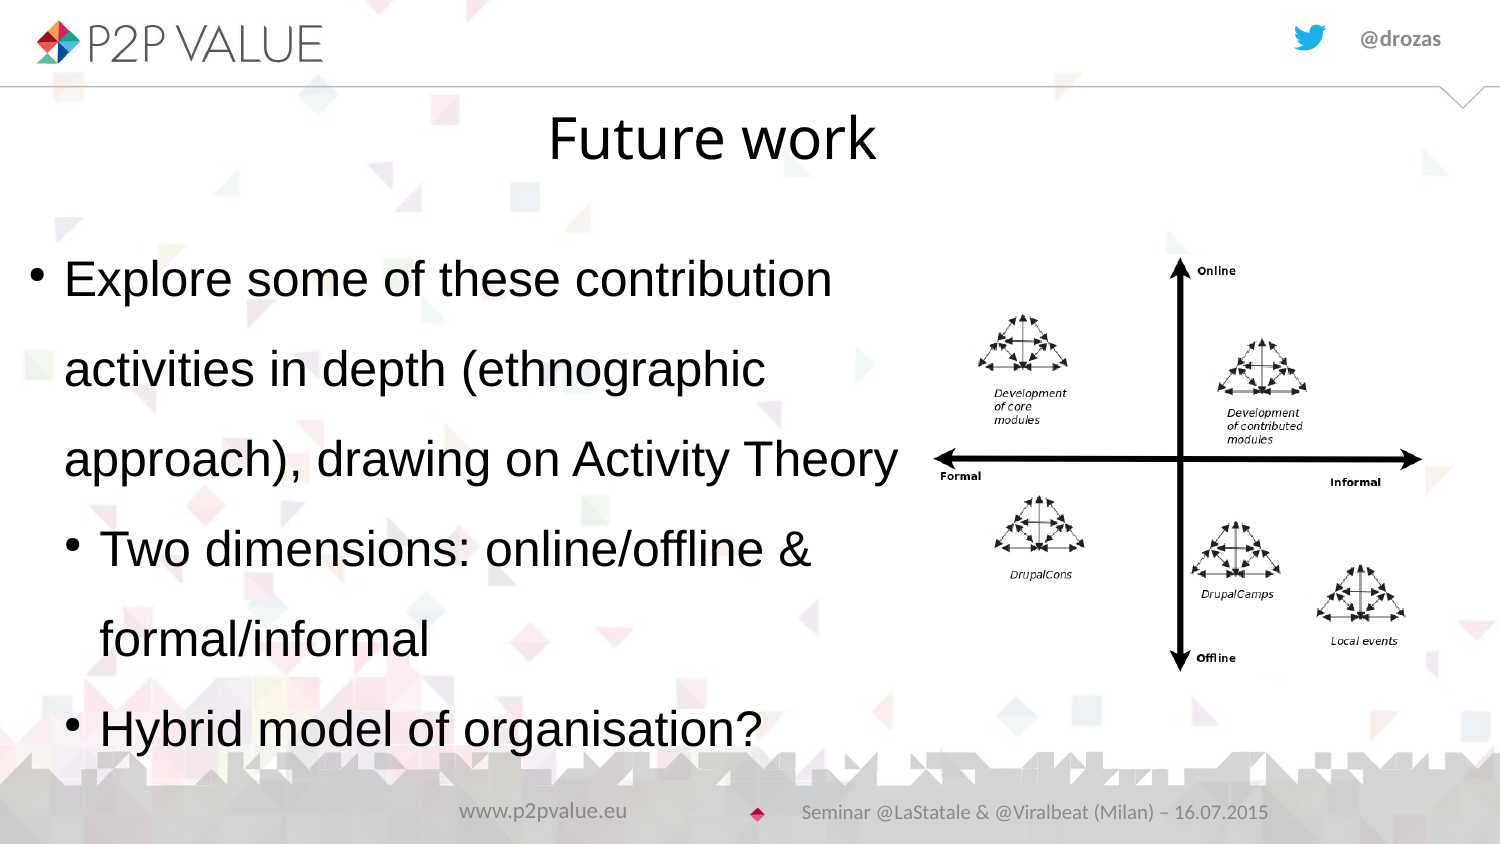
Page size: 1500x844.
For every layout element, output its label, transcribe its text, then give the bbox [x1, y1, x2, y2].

picture [0, 0, 1500, 844]
text_box Seminar @LaStatale & @Viralbeat (Milan) – 16.07.2015 [788, 788, 1481, 834]
text_box www.p2pvalue.eu [453, 789, 672, 829]
title Future work [60, 92, 1366, 181]
subtitle Explore some of these contribution activities in depth (ethnographic approach), drawing on Activity Theory Two dimensions: online/offline & formal/informal Hybrid model of organisation? [15, 210, 991, 766]
text_box @drozas [1333, 15, 1455, 60]
